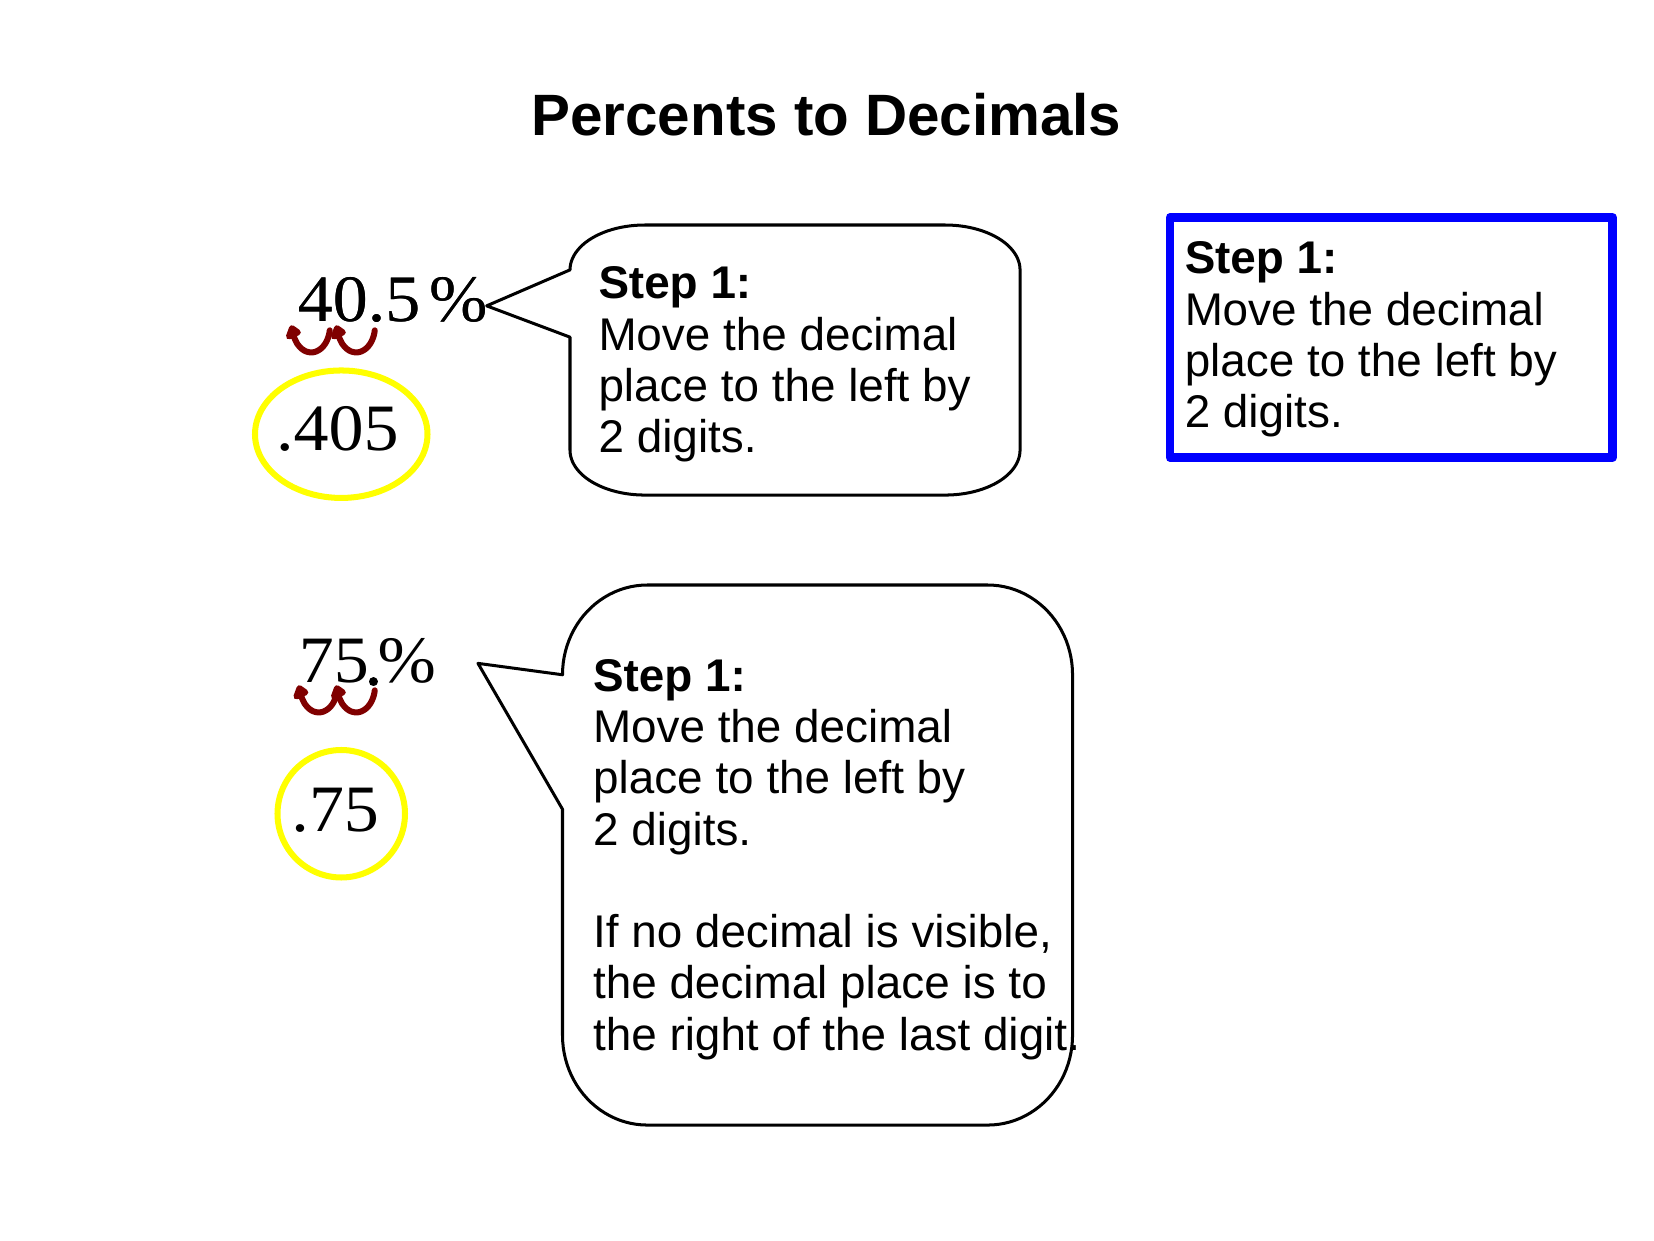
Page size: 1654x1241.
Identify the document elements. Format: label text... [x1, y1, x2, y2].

text_box Step 1: Move the decimal place to the left by 2 digits. If no decimal is visible, the decimal place is to the right of the last digit. [477, 585, 1073, 1126]
text_box Step 1: Move the decimal place to the left by 2 digits. [494, 225, 1021, 496]
text_box [339, 337, 374, 353]
chart [292, 623, 443, 698]
chart [289, 262, 494, 337]
text_box Step 1: Move the decimal place to the left by 2 digits. [1174, 225, 1608, 453]
text_box Step 1: Move the decimal place to the left by 2 digits. [1170, 225, 1628, 653]
chart [285, 772, 386, 847]
text_box [296, 688, 375, 713]
chart [269, 391, 406, 466]
text_box [294, 337, 329, 353]
text_box Percents to Decimals [296, 75, 1357, 157]
